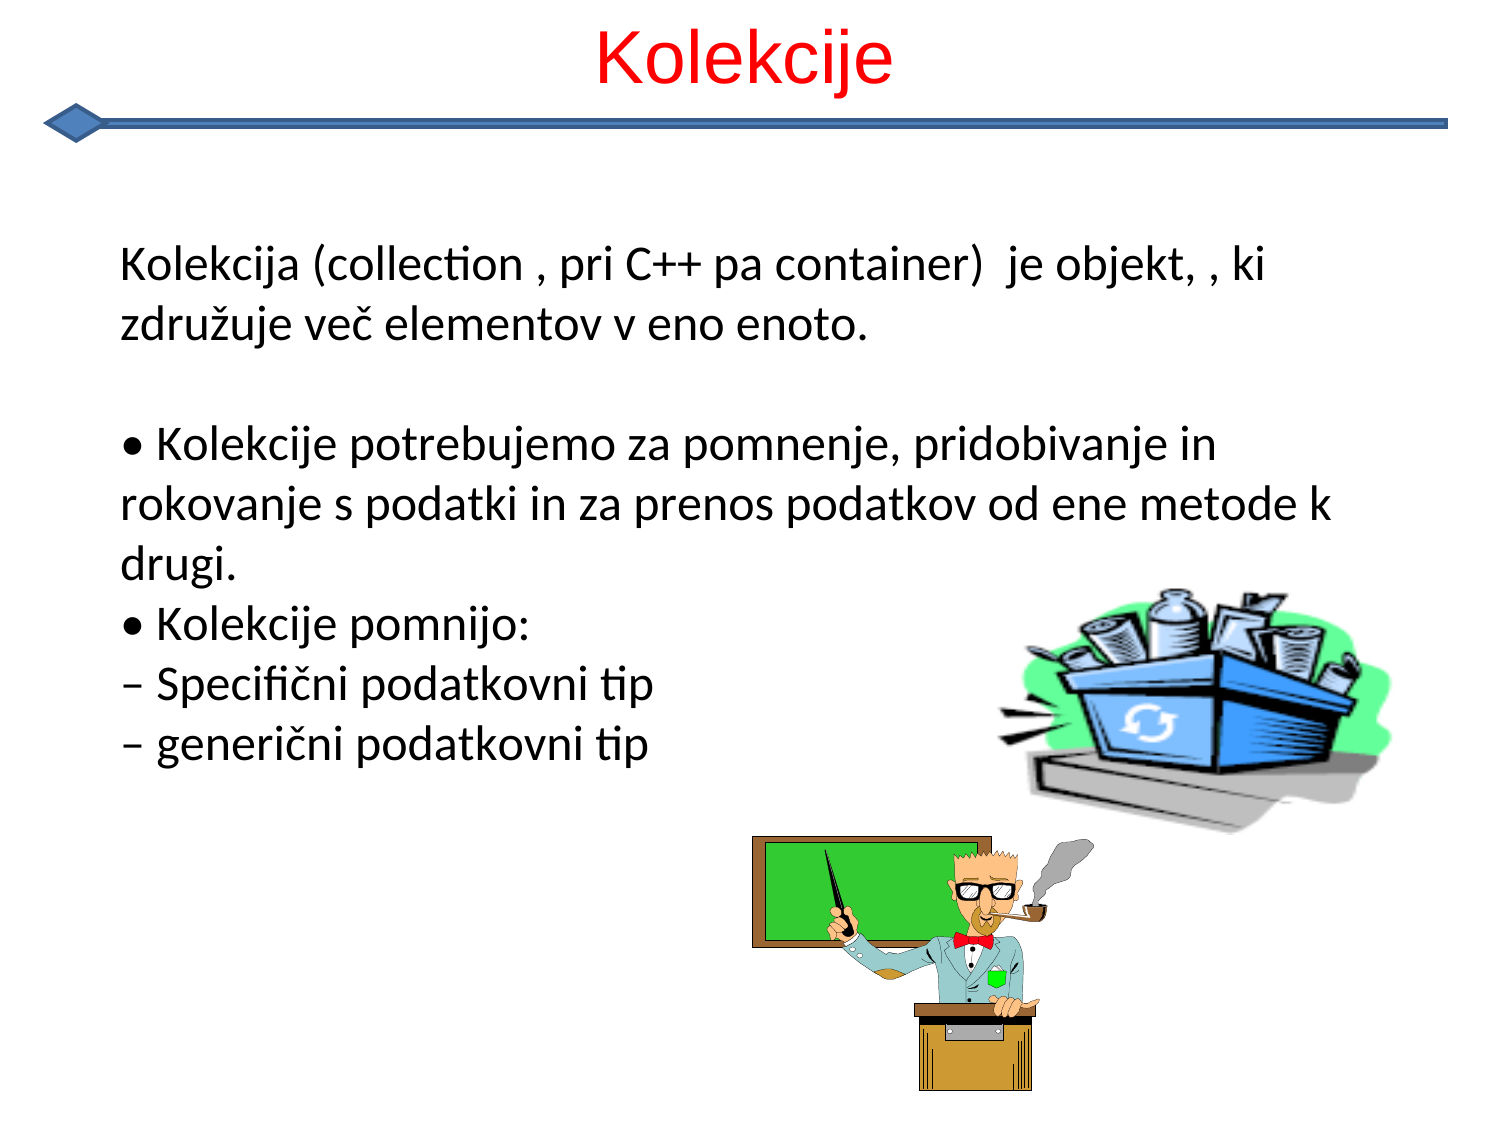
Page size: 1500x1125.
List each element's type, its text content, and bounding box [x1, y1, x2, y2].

picture [747, 585, 1434, 1094]
title Kolekcije [70, 0, 1421, 108]
text_box Kolekcija (collection , pri C++ pa container) je objekt, , ki združuje več elementov v eno enoto. • Kolekcije potrebujemo za pomnenje, pridobivanje in rokovanje s podatki in za prenos podatkov od ene metode k drugi. • Kolekcije pomnijo: – Specifični podatkovni tip – generični podatkovni tip [105, 222, 1442, 779]
